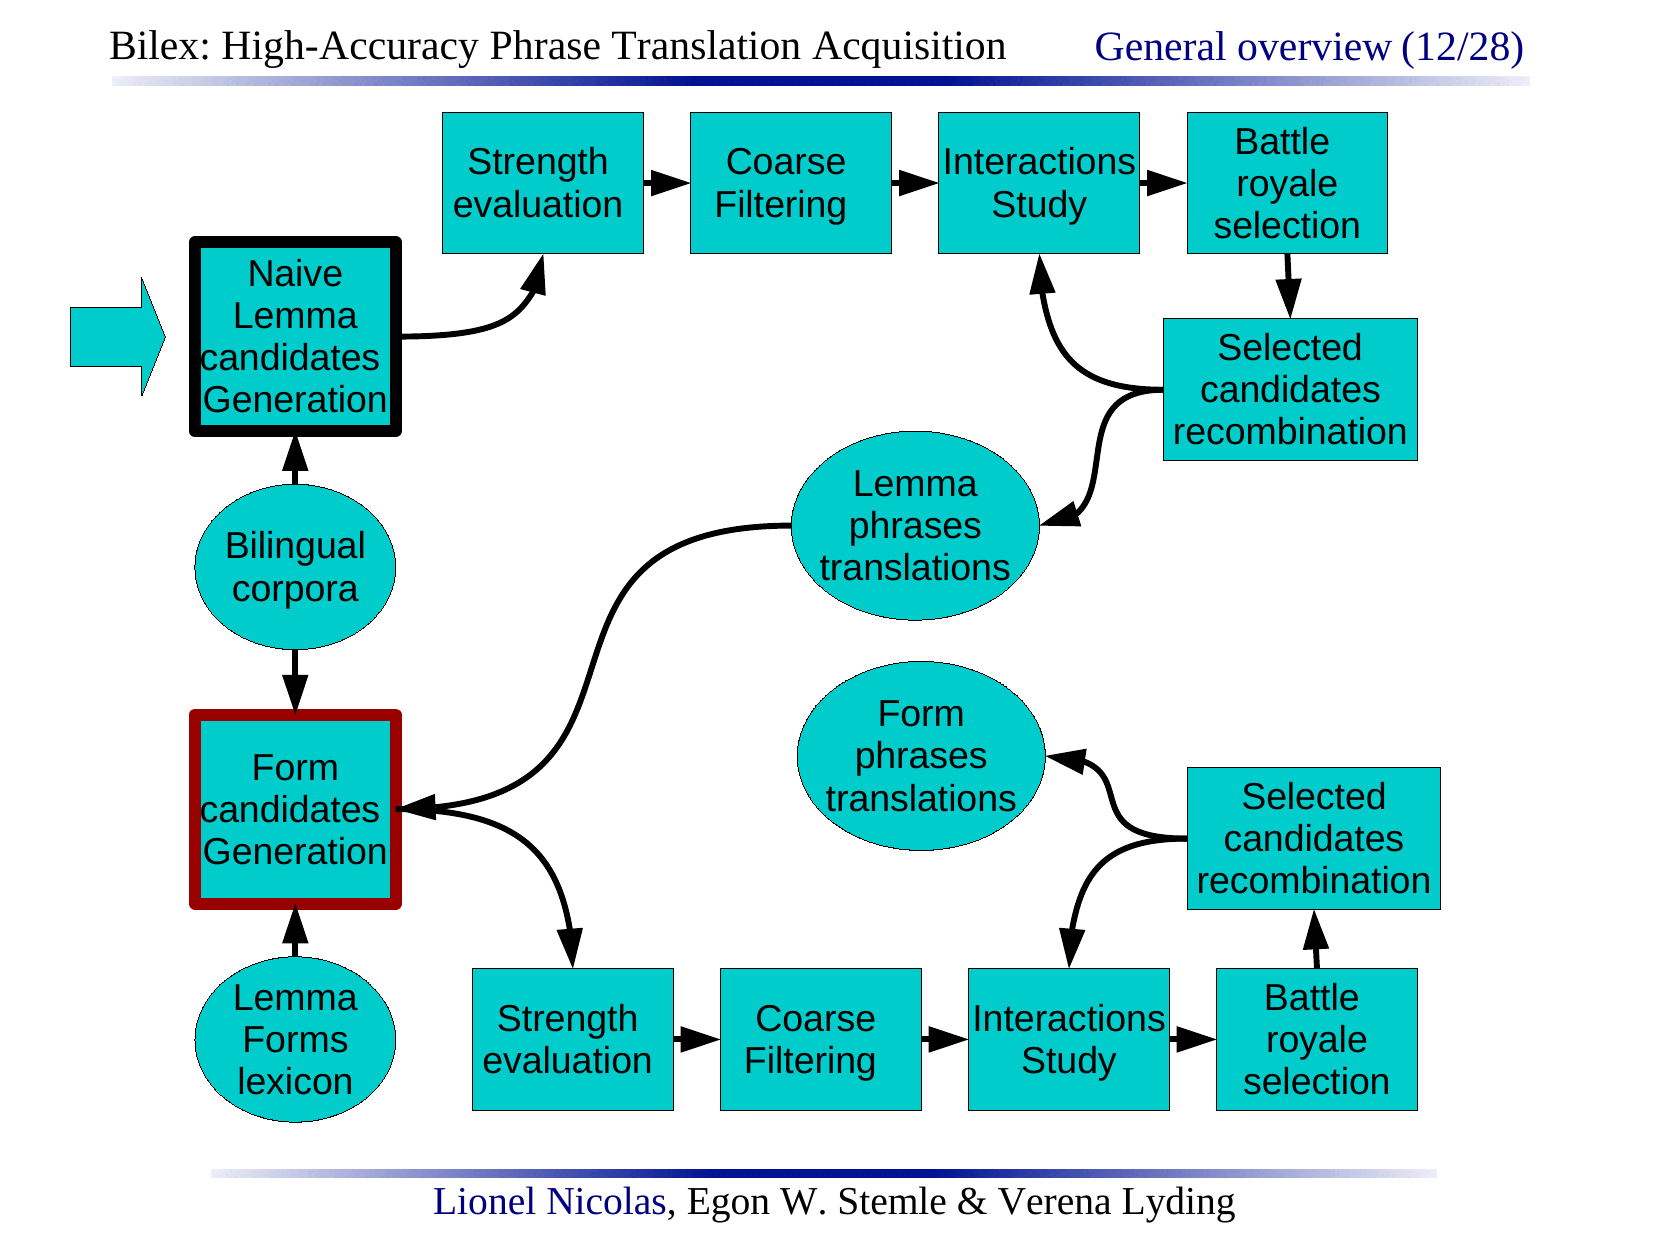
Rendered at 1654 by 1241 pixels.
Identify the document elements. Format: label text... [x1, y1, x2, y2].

picture [211, 1169, 1437, 1178]
picture [112, 76, 1530, 86]
text_box General overview [1079, 15, 1409, 82]
text_box Form phrases translations [797, 661, 1046, 851]
text_box Coarse Filtering [690, 112, 892, 254]
text_box [70, 277, 166, 396]
text_box Coarse Filtering [720, 968, 922, 1111]
text_box Selected candidates recombination [1187, 767, 1441, 910]
text_box Strength evaluation [442, 112, 644, 254]
text_box Battle royale selection [1216, 968, 1418, 1111]
text_box Lemma phrases translations [791, 431, 1040, 621]
text_box Battle royale selection [1187, 112, 1388, 254]
text_box Bilingual corpora [194, 484, 396, 650]
text_box Naive Lemma candidates Generation [194, 242, 396, 432]
text_box Interactions Study [938, 112, 1140, 254]
text_box Form candidates Generation [194, 714, 396, 904]
text_box Selected candidates recombination [1163, 318, 1418, 461]
text_box Lemma Forms lexicon [194, 956, 396, 1123]
text_box Strength evaluation [472, 968, 674, 1111]
text_box Interactions Study [968, 968, 1170, 1111]
